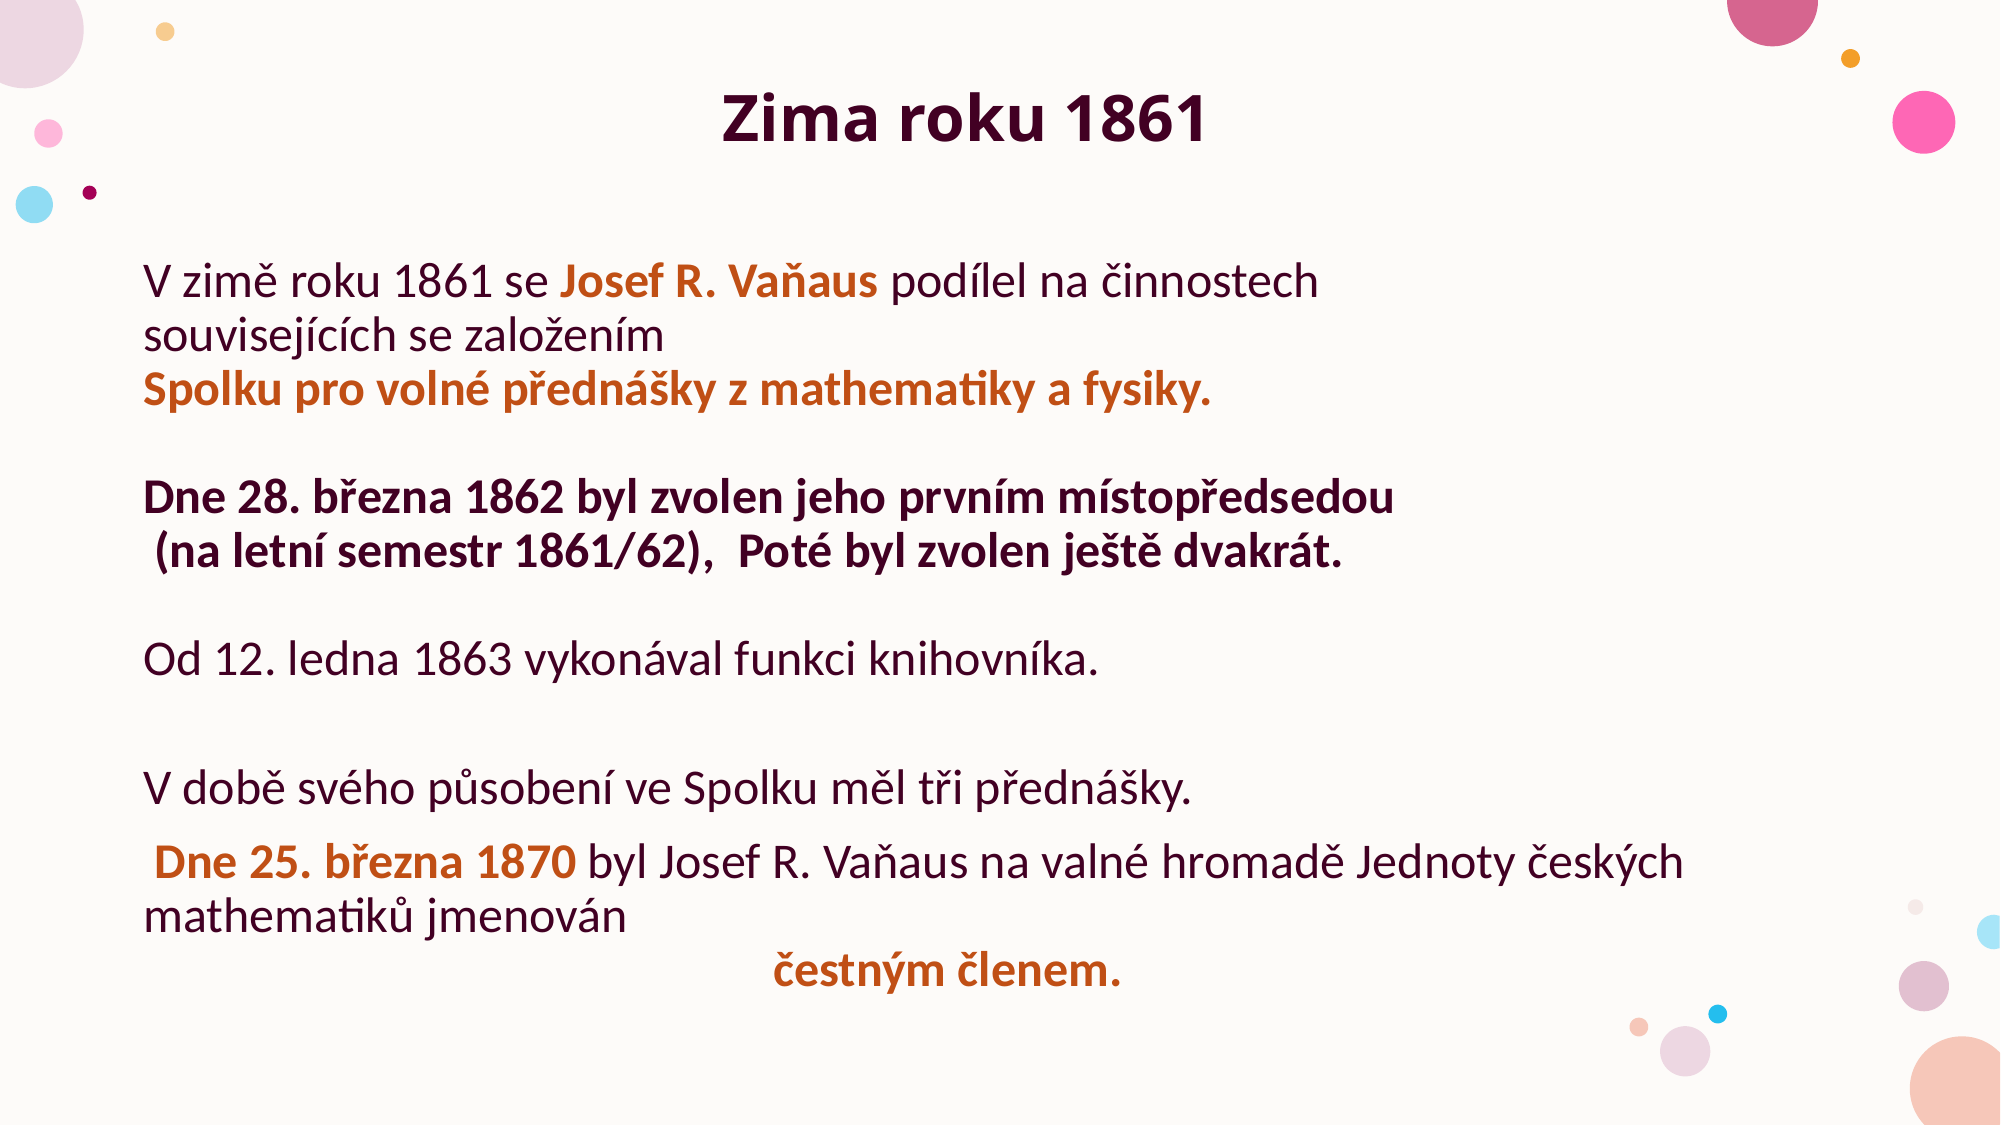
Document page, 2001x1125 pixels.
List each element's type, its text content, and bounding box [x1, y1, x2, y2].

list V zimě roku 1861 se Josef R. Vaňaus podílel na činnostech souvisejících se založením Spolku pro volné přednášky z mathematiky a fysiky. Dne 28. března 1862 byl zvolen jeho prvním místopředsedou (na letní semestr 1861/62), Poté byl zvolen ještě dvakrát. Od 12. ledna 1863 vykonával funkci knihovníka. V době svého působení ve Spolku měl tři přednášky. Dne 25. března 1870 byl Josef R. Vaňaus na valné hromadě Jednoty českých mathematiků jmenován čestným členem. [128, 246, 1849, 1098]
title Zima roku 1861 [168, 27, 1766, 219]
